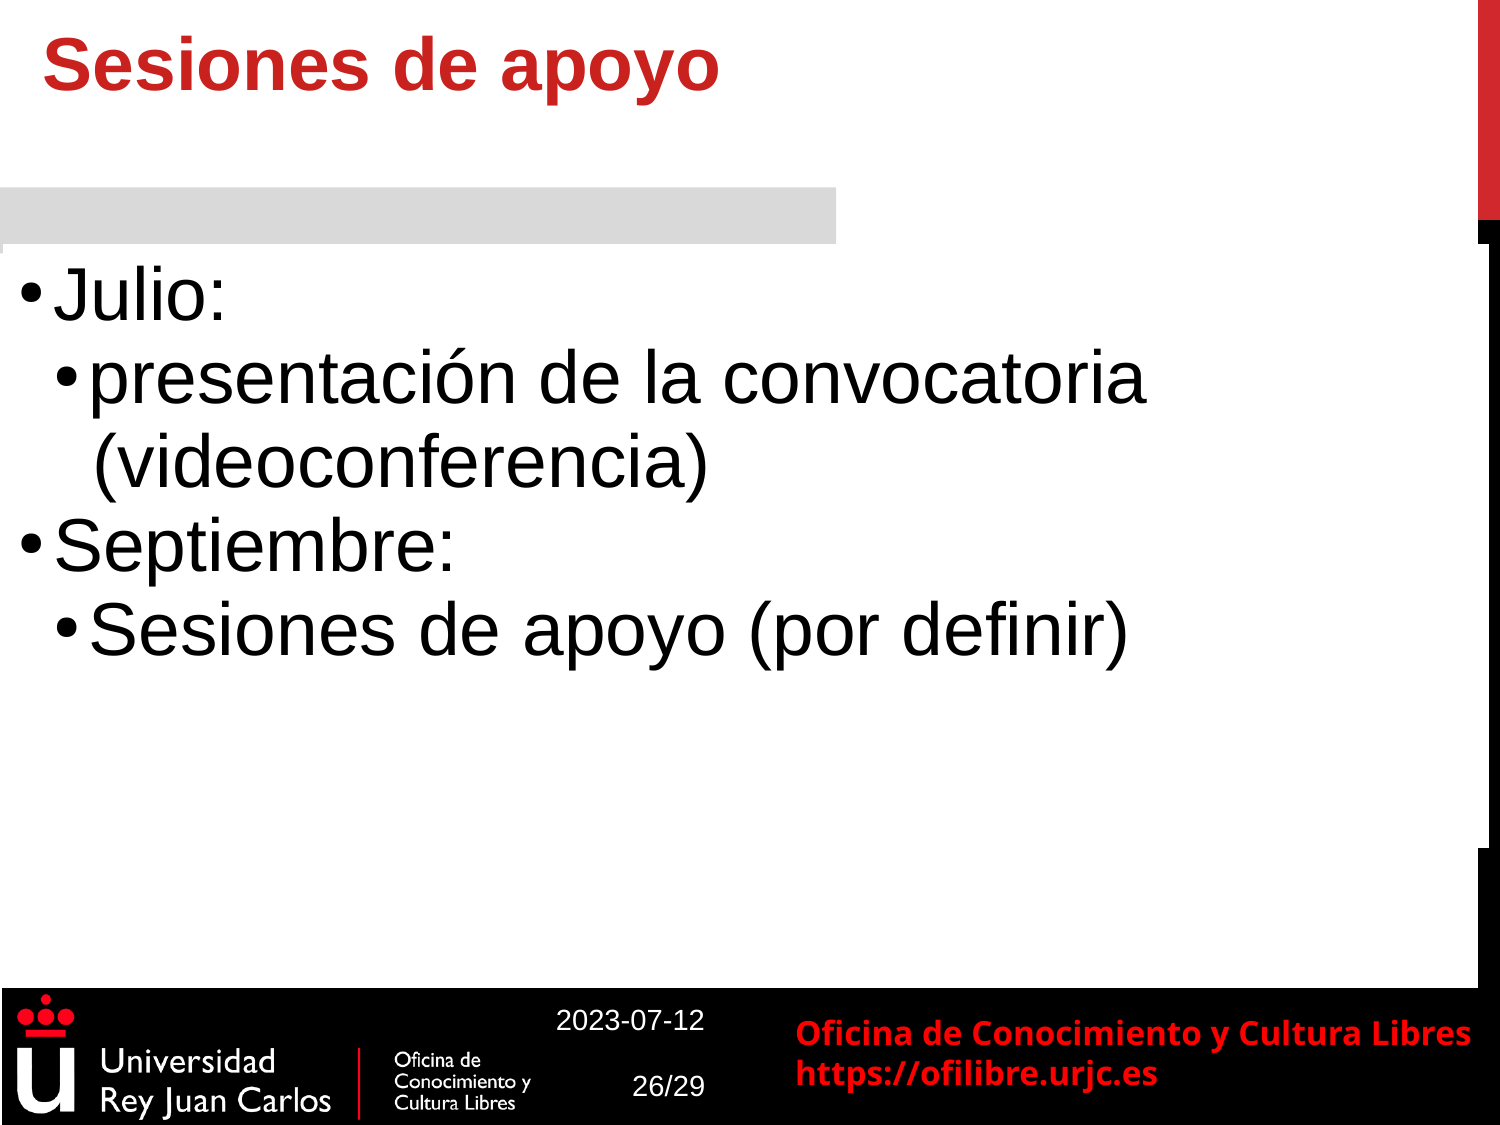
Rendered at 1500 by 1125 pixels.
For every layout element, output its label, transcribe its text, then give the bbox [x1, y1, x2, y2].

picture [17, 994, 531, 1120]
text_box Julio: presentación de la convocatoria (videoconferencia) Septiembre: Sesiones de apoyo (por definir) [3, 244, 1489, 848]
text_box Sesiones de apoyo [27, 15, 1381, 199]
title [75, 7, 1425, 196]
